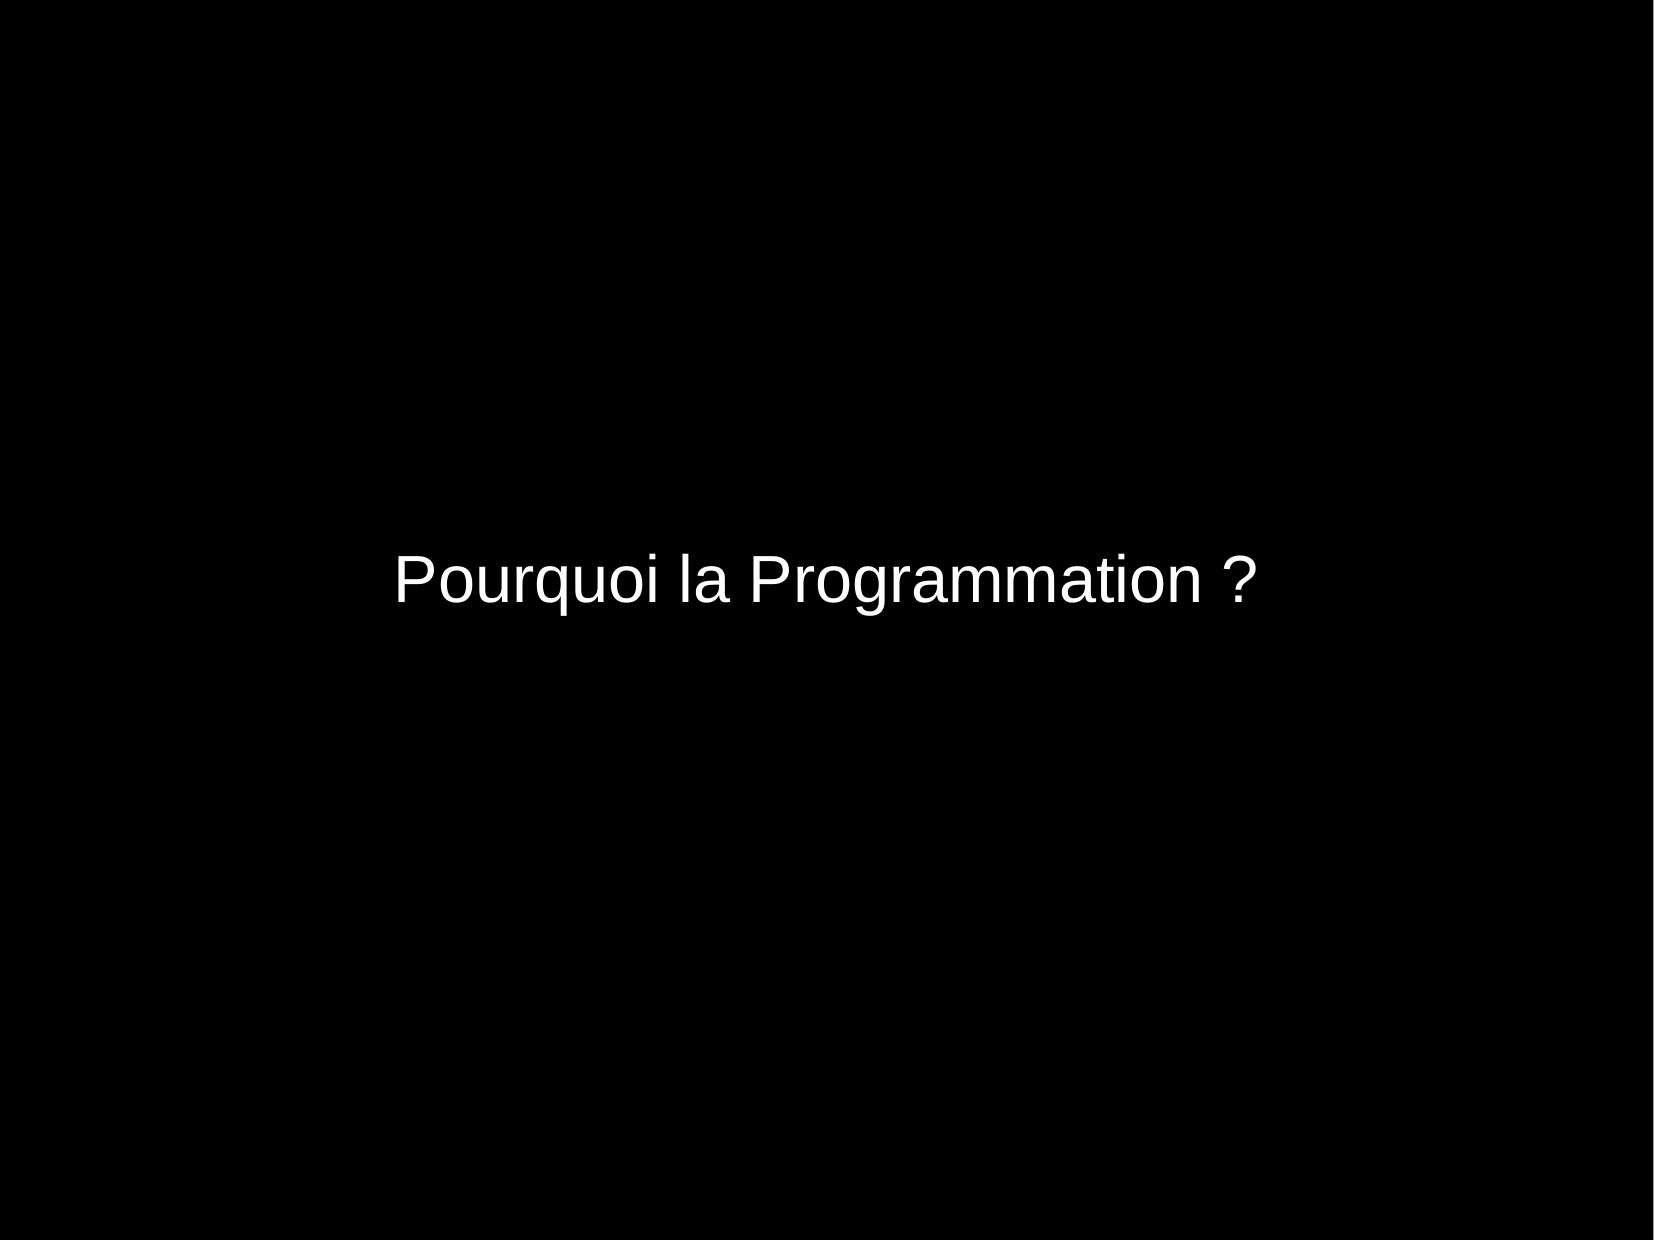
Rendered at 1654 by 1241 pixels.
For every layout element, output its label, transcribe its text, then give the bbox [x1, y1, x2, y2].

subtitle Pourquoi la Programmation ? [82, 49, 1571, 1109]
